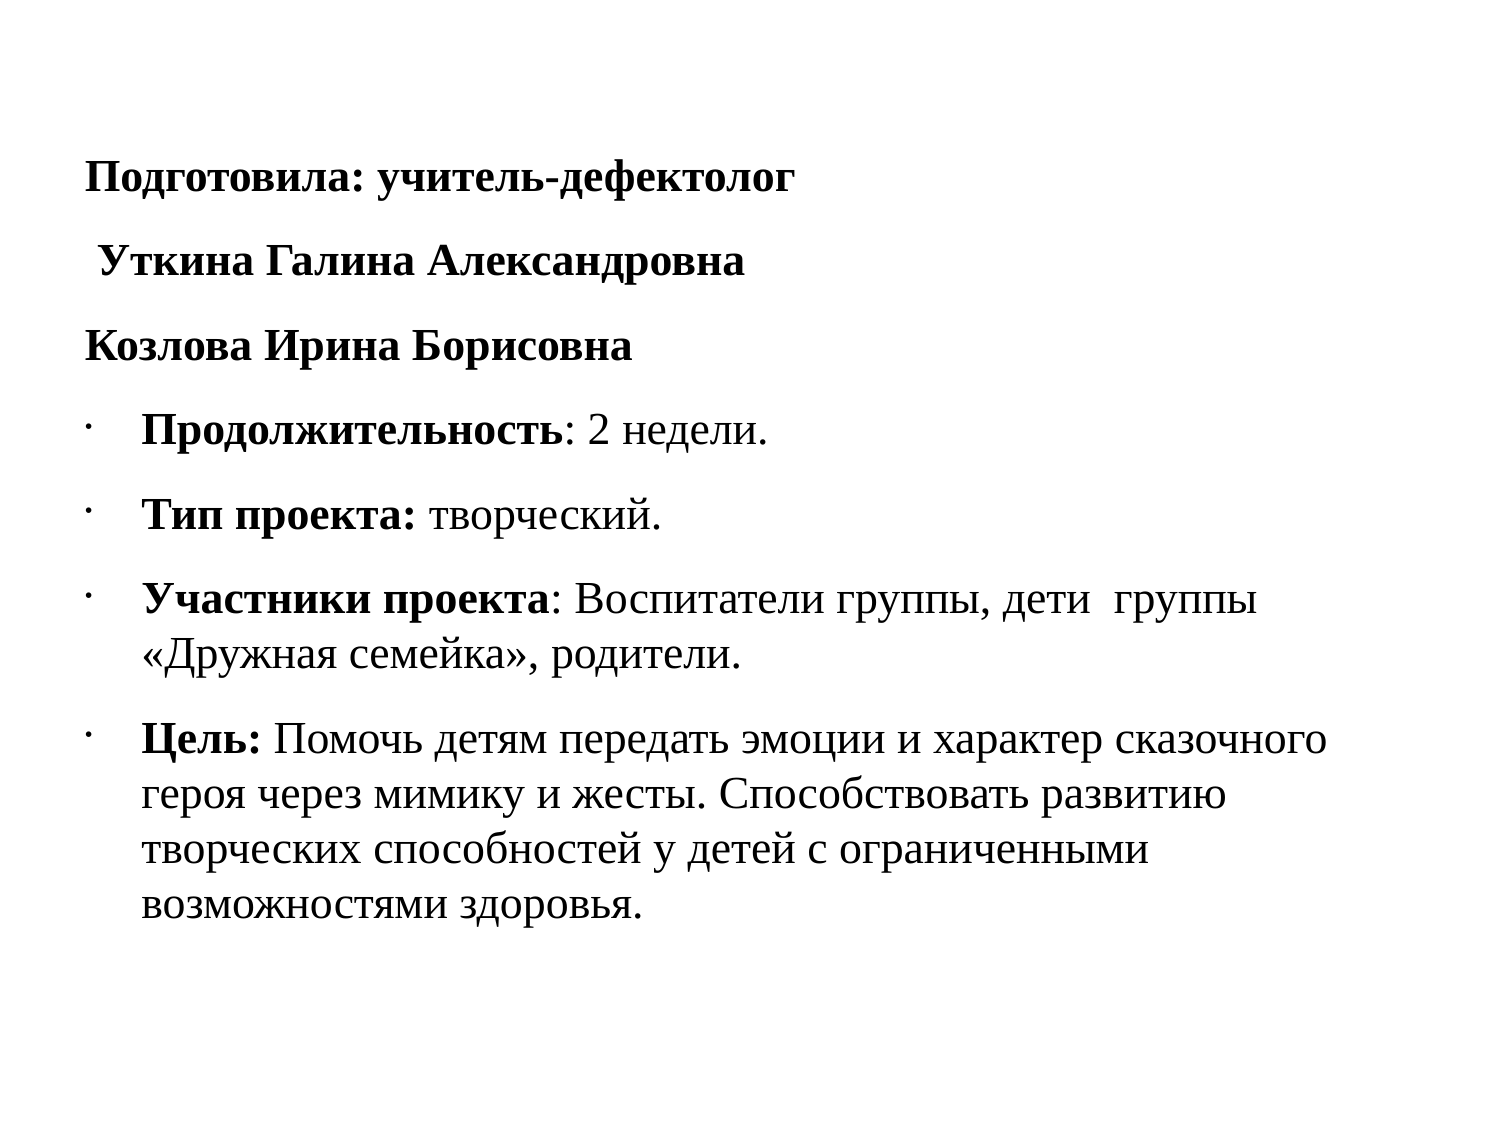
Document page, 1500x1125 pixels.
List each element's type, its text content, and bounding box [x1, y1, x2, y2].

list Подготовила: учитель-дефектолог Уткина Галина Александровна Козлова Ирина Борисовна Продолжительность: 2 недели. Тип проекта: творческий. Участники проекта: Воспитатели группы, дети группы «Дружная семейка», родители. Цель: Помочь детям передать эмоции и характер сказочного героя через мимику и жесты. Способствовать развитию творческих способностей у детей с ограниченными возможностями здоровья. [70, 58, 1421, 1017]
